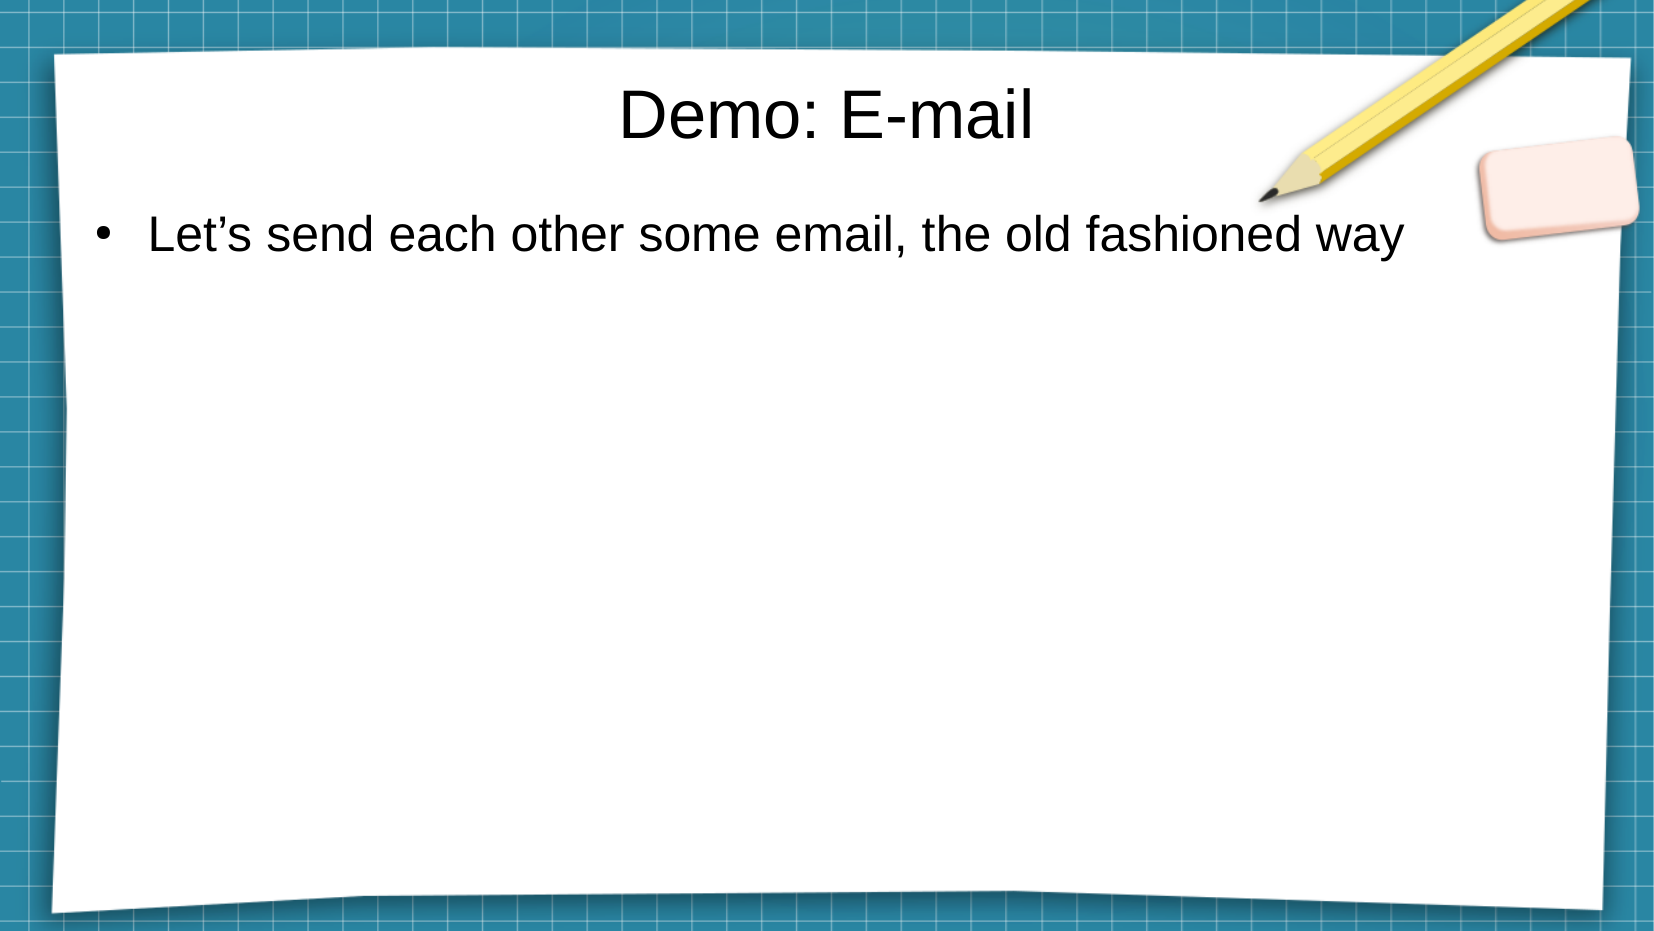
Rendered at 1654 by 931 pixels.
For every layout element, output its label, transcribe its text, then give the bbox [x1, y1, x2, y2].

picture [0, 0, 1654, 931]
list Let’s send each other some email, the old fashioned way [76, 206, 1565, 747]
title Demo: E-mail [82, 37, 1571, 193]
